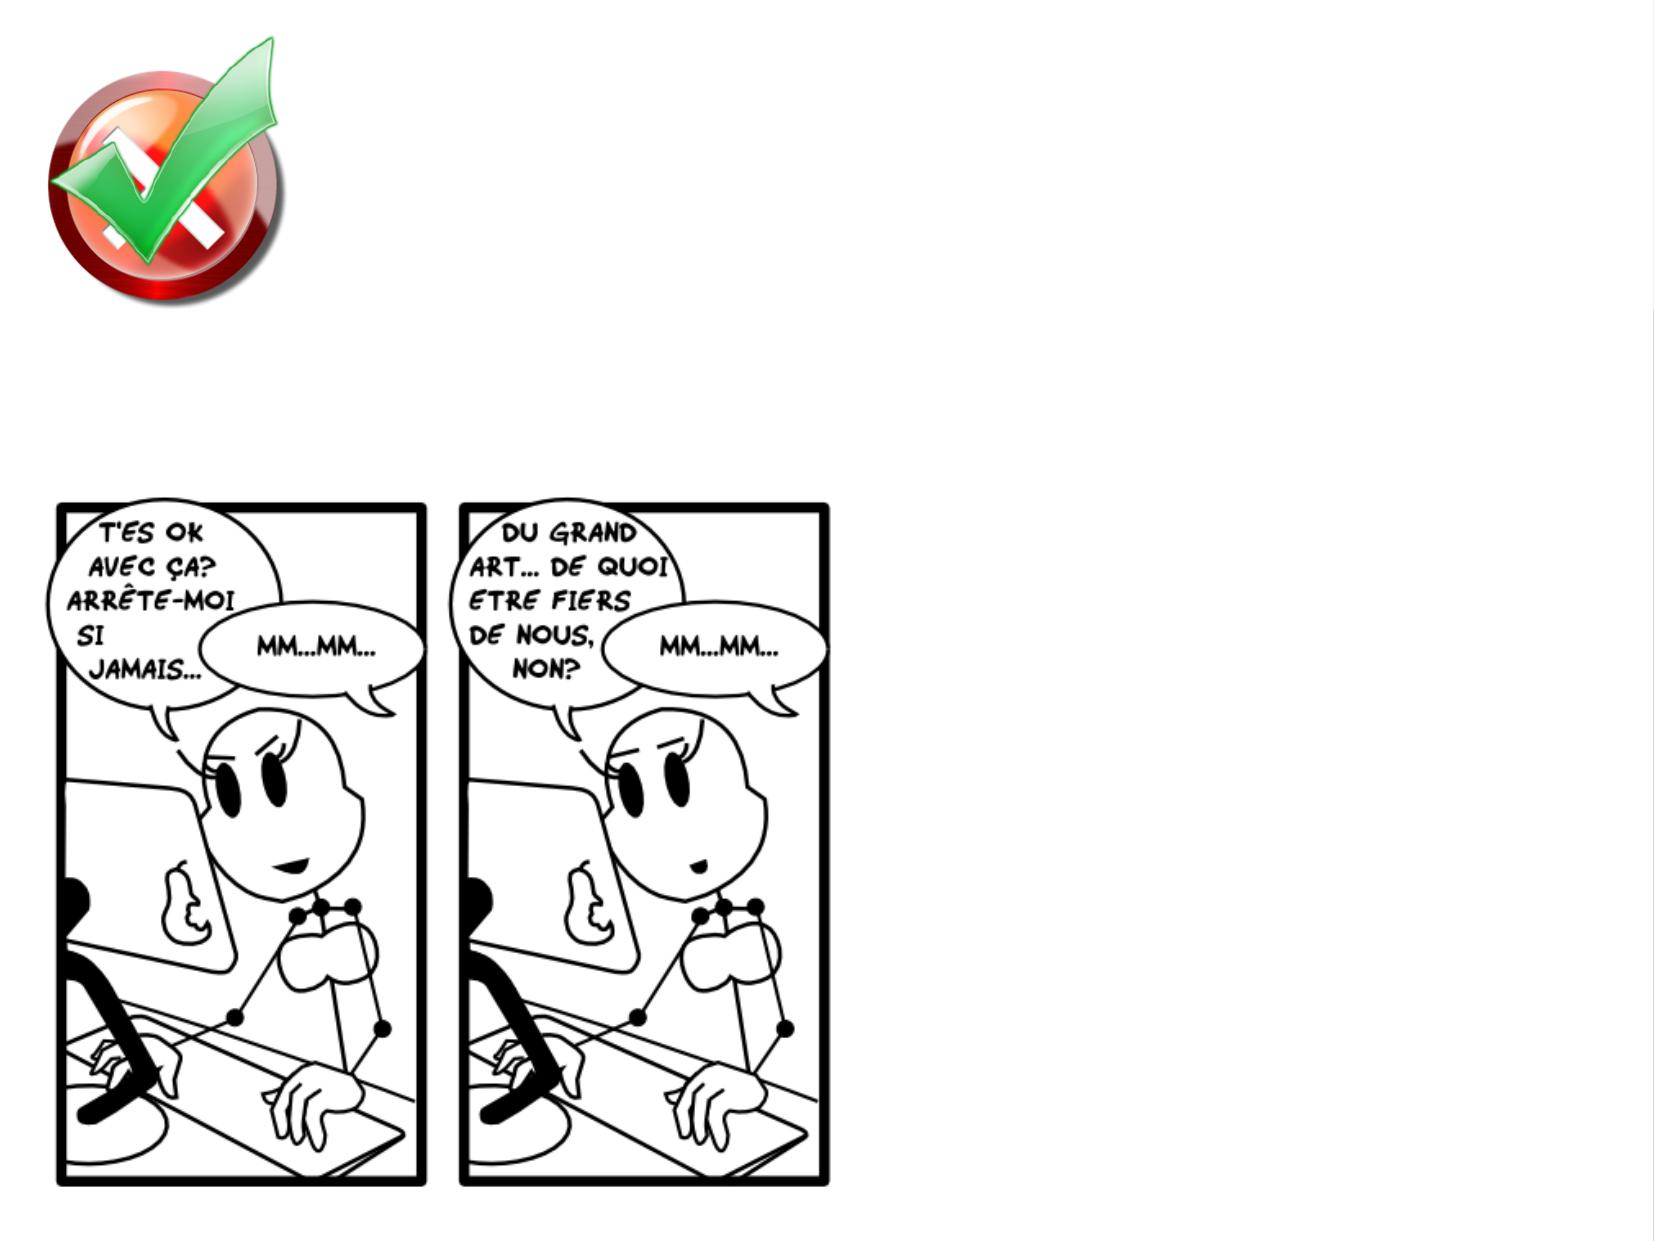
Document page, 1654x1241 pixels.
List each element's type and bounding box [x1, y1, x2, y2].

picture [35, 29, 290, 314]
picture [29, 475, 857, 1241]
text_box [0, 0, 1654, 1241]
